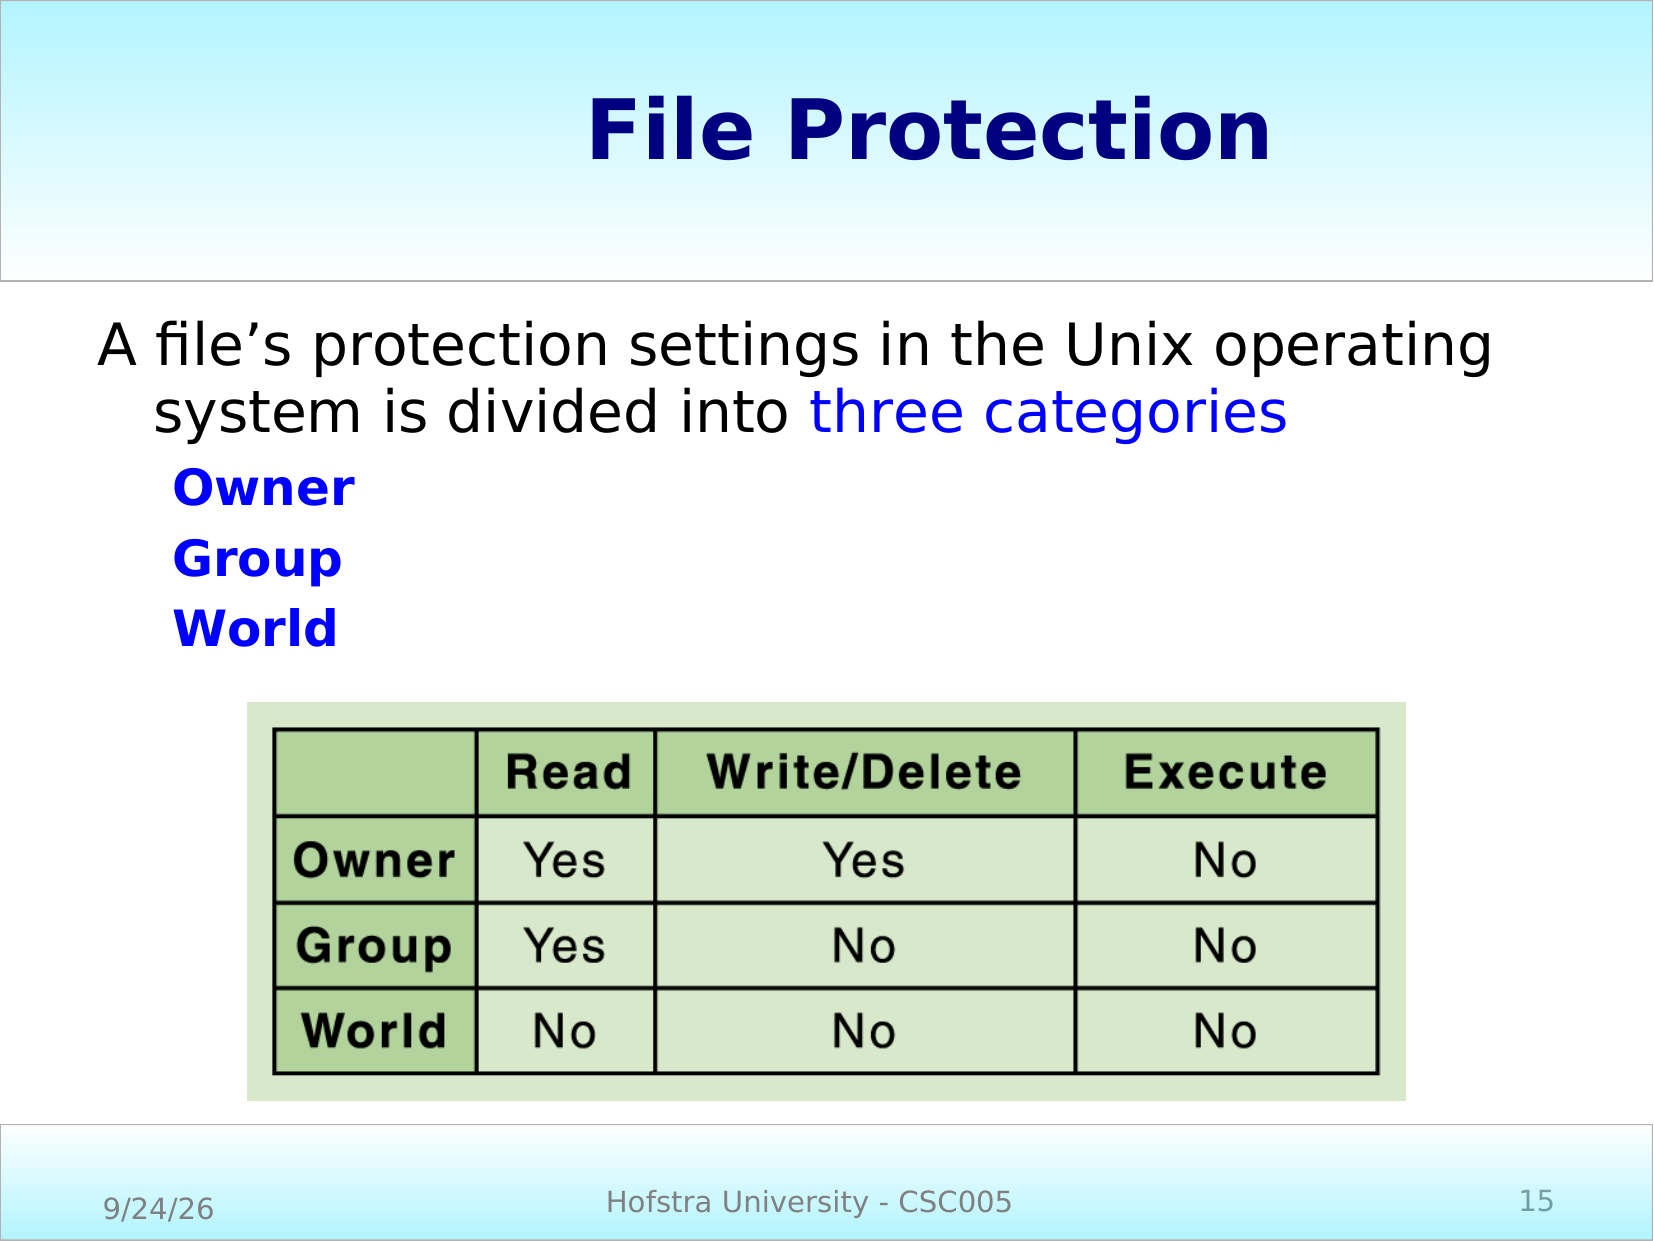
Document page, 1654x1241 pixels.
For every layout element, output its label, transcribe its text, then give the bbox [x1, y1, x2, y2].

list A file’s protection settings in the Unix operating system is divided into three categories Owner Group World [82, 303, 1571, 1131]
title File Protection [247, 27, 1612, 235]
